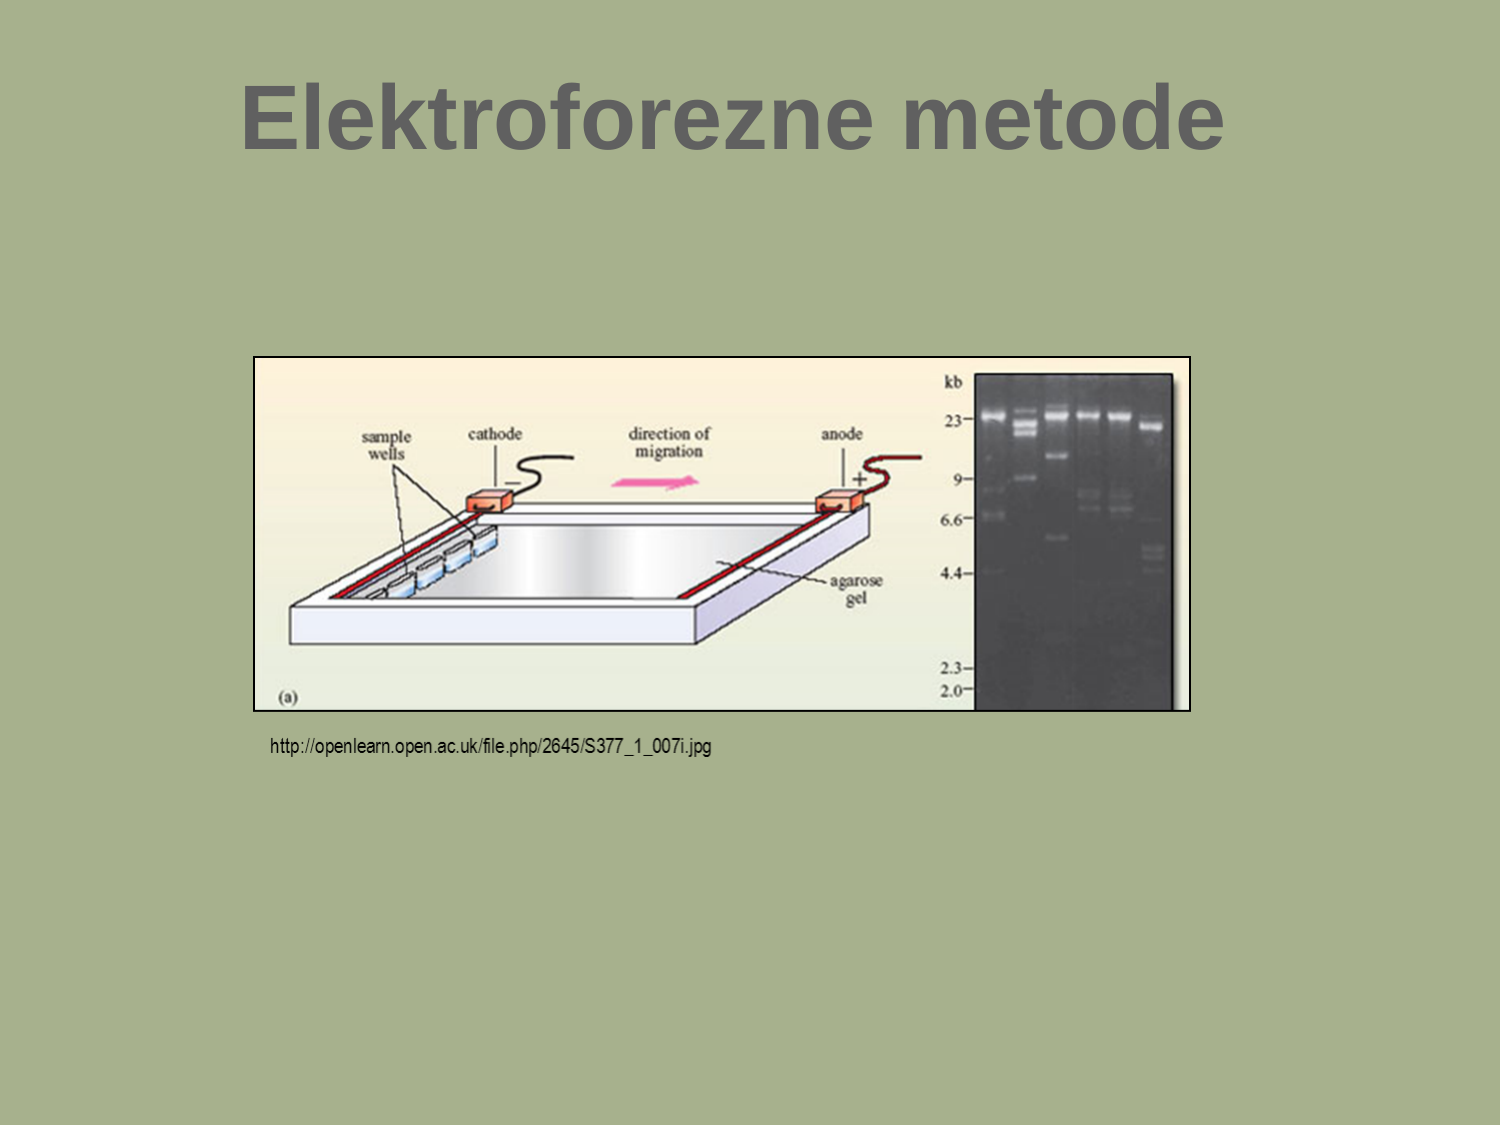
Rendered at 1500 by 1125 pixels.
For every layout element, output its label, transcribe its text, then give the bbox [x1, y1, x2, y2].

picture [253, 356, 1191, 769]
title Elektroforezne metode [100, 50, 1367, 176]
